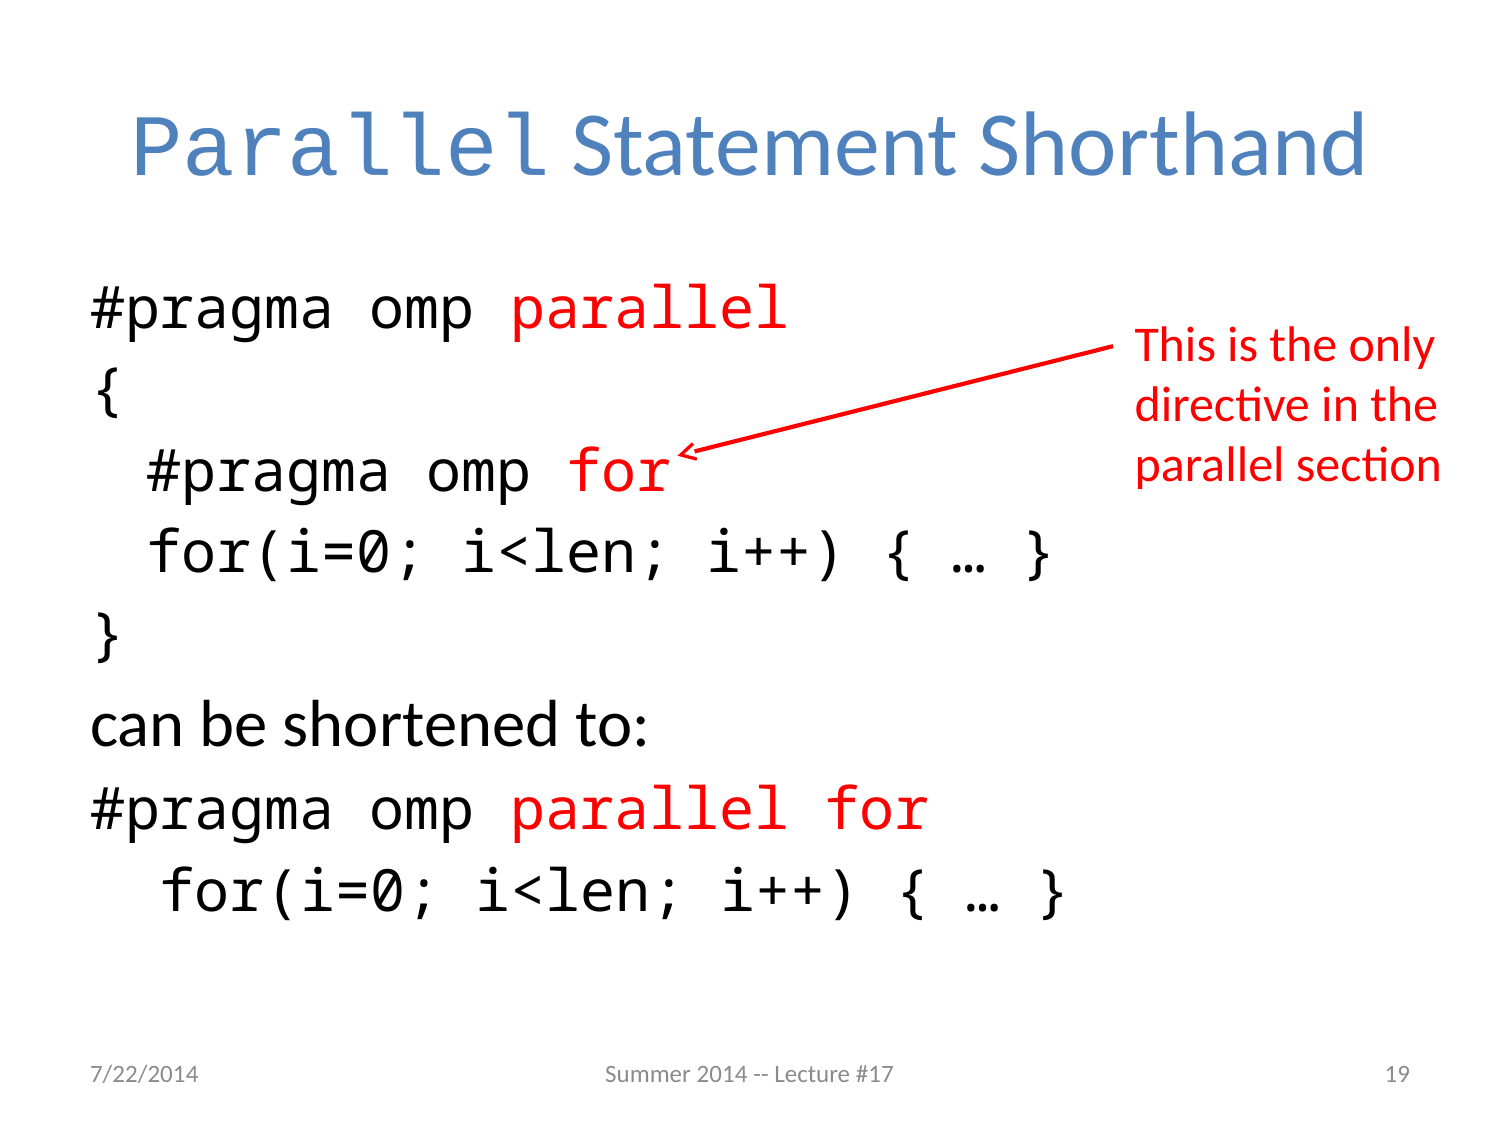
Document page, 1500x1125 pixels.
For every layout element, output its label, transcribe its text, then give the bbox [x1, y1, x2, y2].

slide_number <number> [1074, 1042, 1425, 1103]
slide_number 7/22/2014 [75, 1042, 425, 1103]
title Parallel Statement Shorthand [75, 45, 1425, 233]
text_box This is the only directive in the parallel section [1119, 303, 1475, 499]
list #pragma omp parallel { #pragma omp for for(i=0; i<len; i++) { … } } can be shortened to: #pragma omp parallel for for(i=0; i<len; i++) { … } [75, 262, 1425, 1073]
footer Summer 2014 -- Lecture #17 [512, 1042, 988, 1103]
